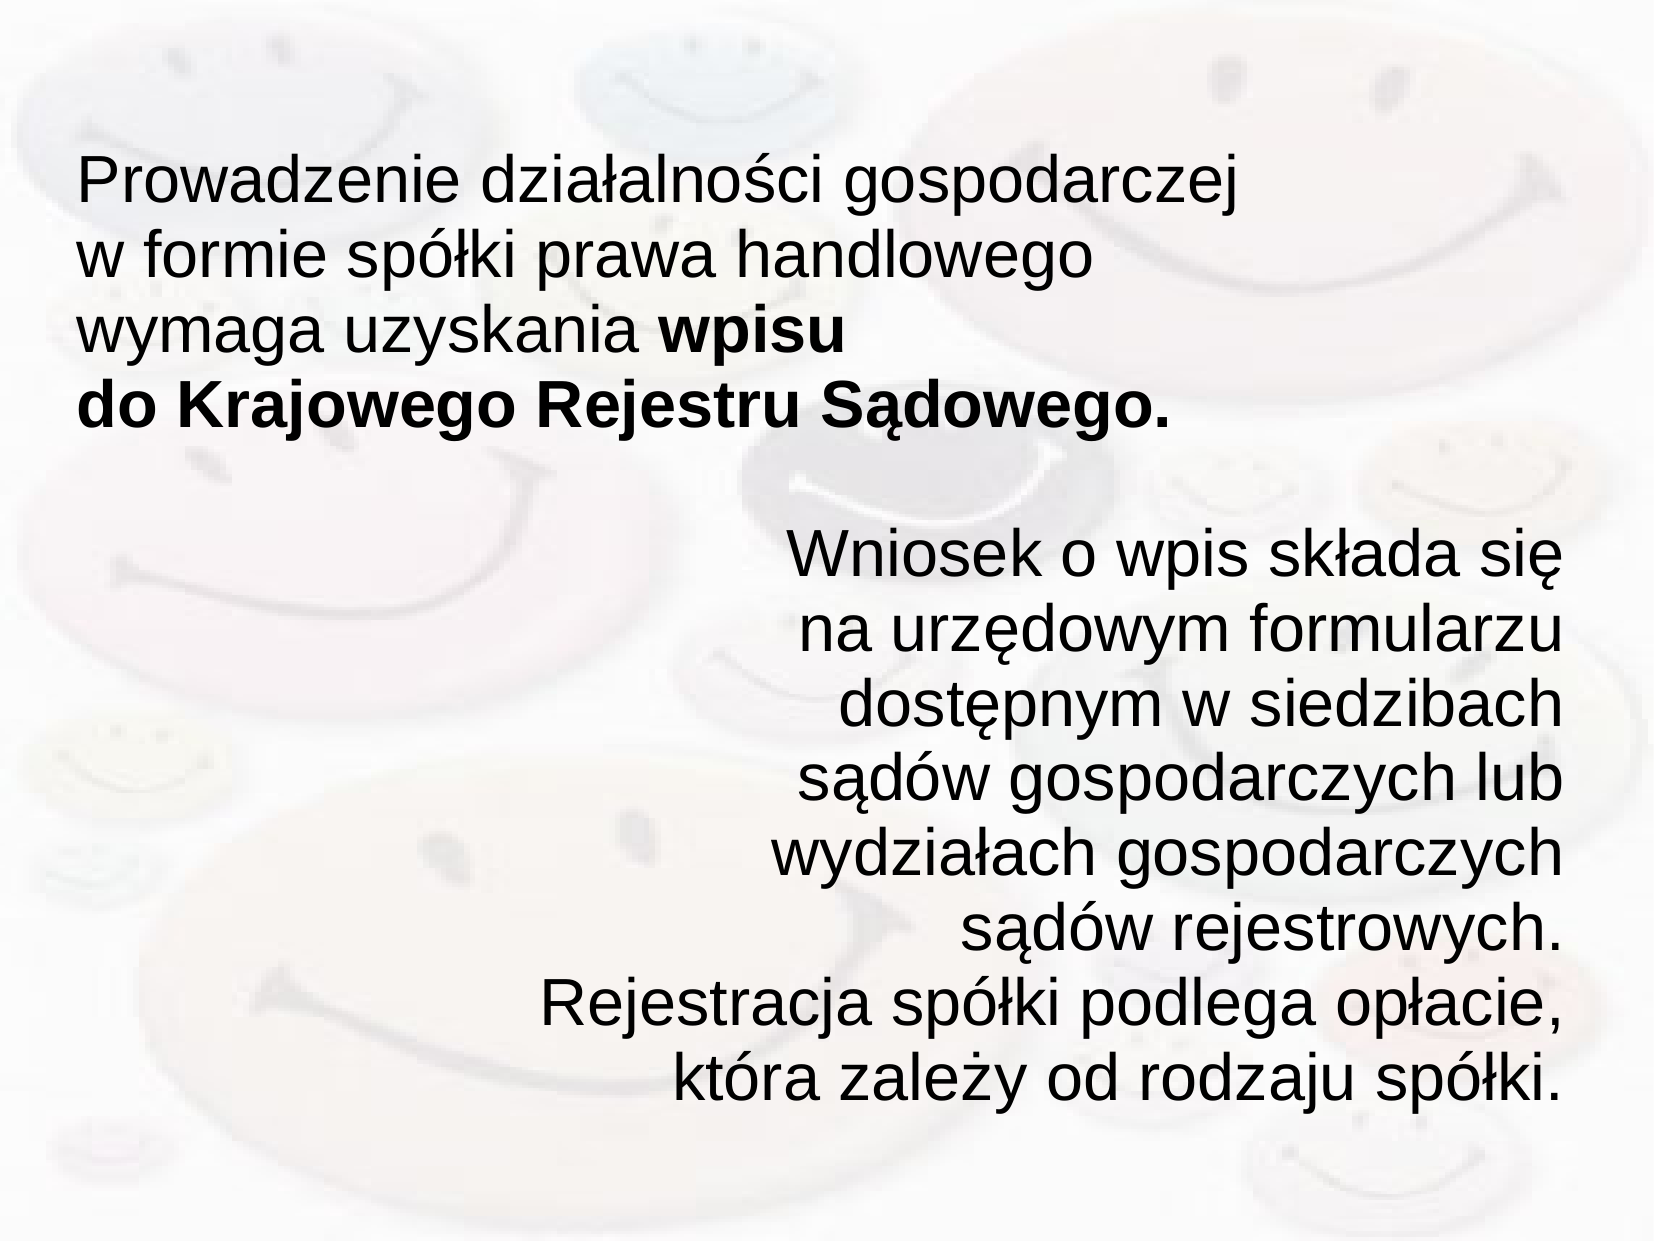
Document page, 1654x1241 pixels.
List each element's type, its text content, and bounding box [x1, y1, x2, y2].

picture [0, 0, 1654, 1241]
subtitle Prowadzenie działalności gospodarczej w formie spółki prawa handlowego wymaga uzyskania wpisu do Krajowego Rejestru Sądowego. Wniosek o wpis składa się na urzędowym formularzu dostępnym w siedzibach sądów gospodarczych lub wydziałach gospodarczych sądów rejestrowych. Rejestracja spółki podlega opłacie, która zależy od rodzaju spółki. [76, 142, 1565, 1115]
